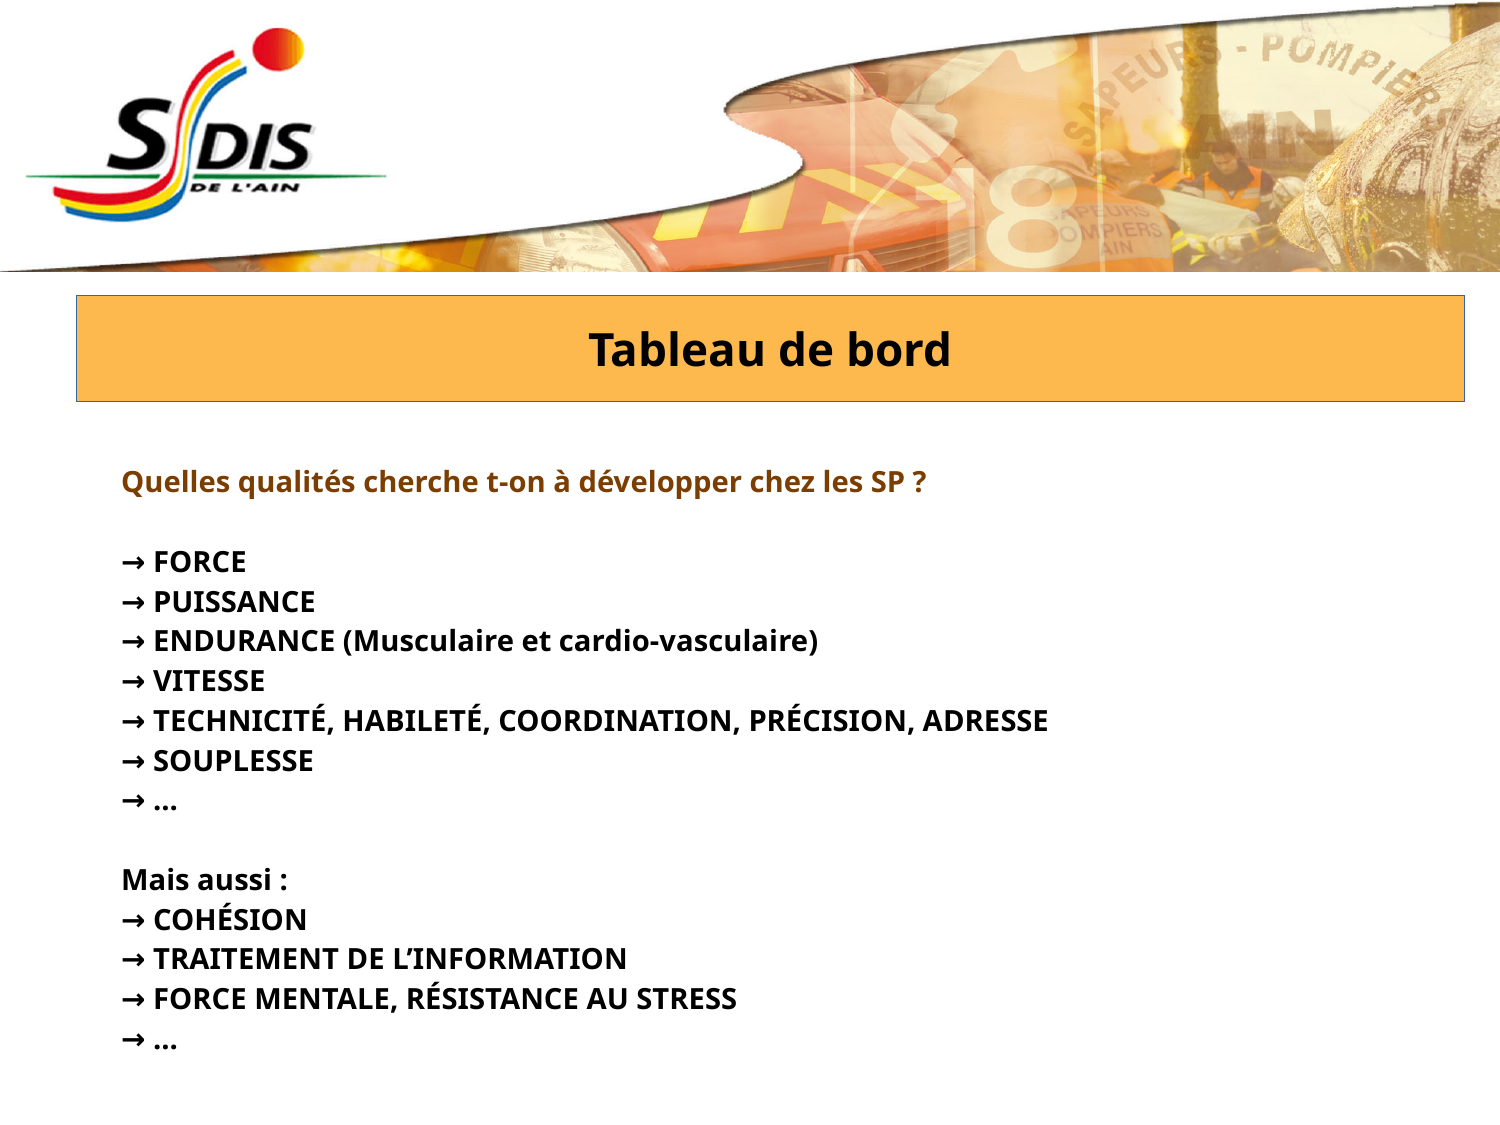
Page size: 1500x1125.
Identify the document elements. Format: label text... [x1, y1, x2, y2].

text_box Tableau de bord [76, 295, 1465, 402]
picture [0, 0, 1500, 272]
text_box Quelles qualités cherche t-on à développer chez les SP ? → FORCE → PUISSANCE → ENDURANCE (Musculaire et cardio-vasculaire) → VITESSE → TECHNICITÉ, HABILETÉ, COORDINATION, PRÉCISION, ADRESSE → SOUPLESSE → ... Mais aussi : → COHÉSION → TRAITEMENT DE L’INFORMATION → FORCE MENTALE, RÉSISTANCE AU STRESS → ... [70, 454, 1453, 1104]
